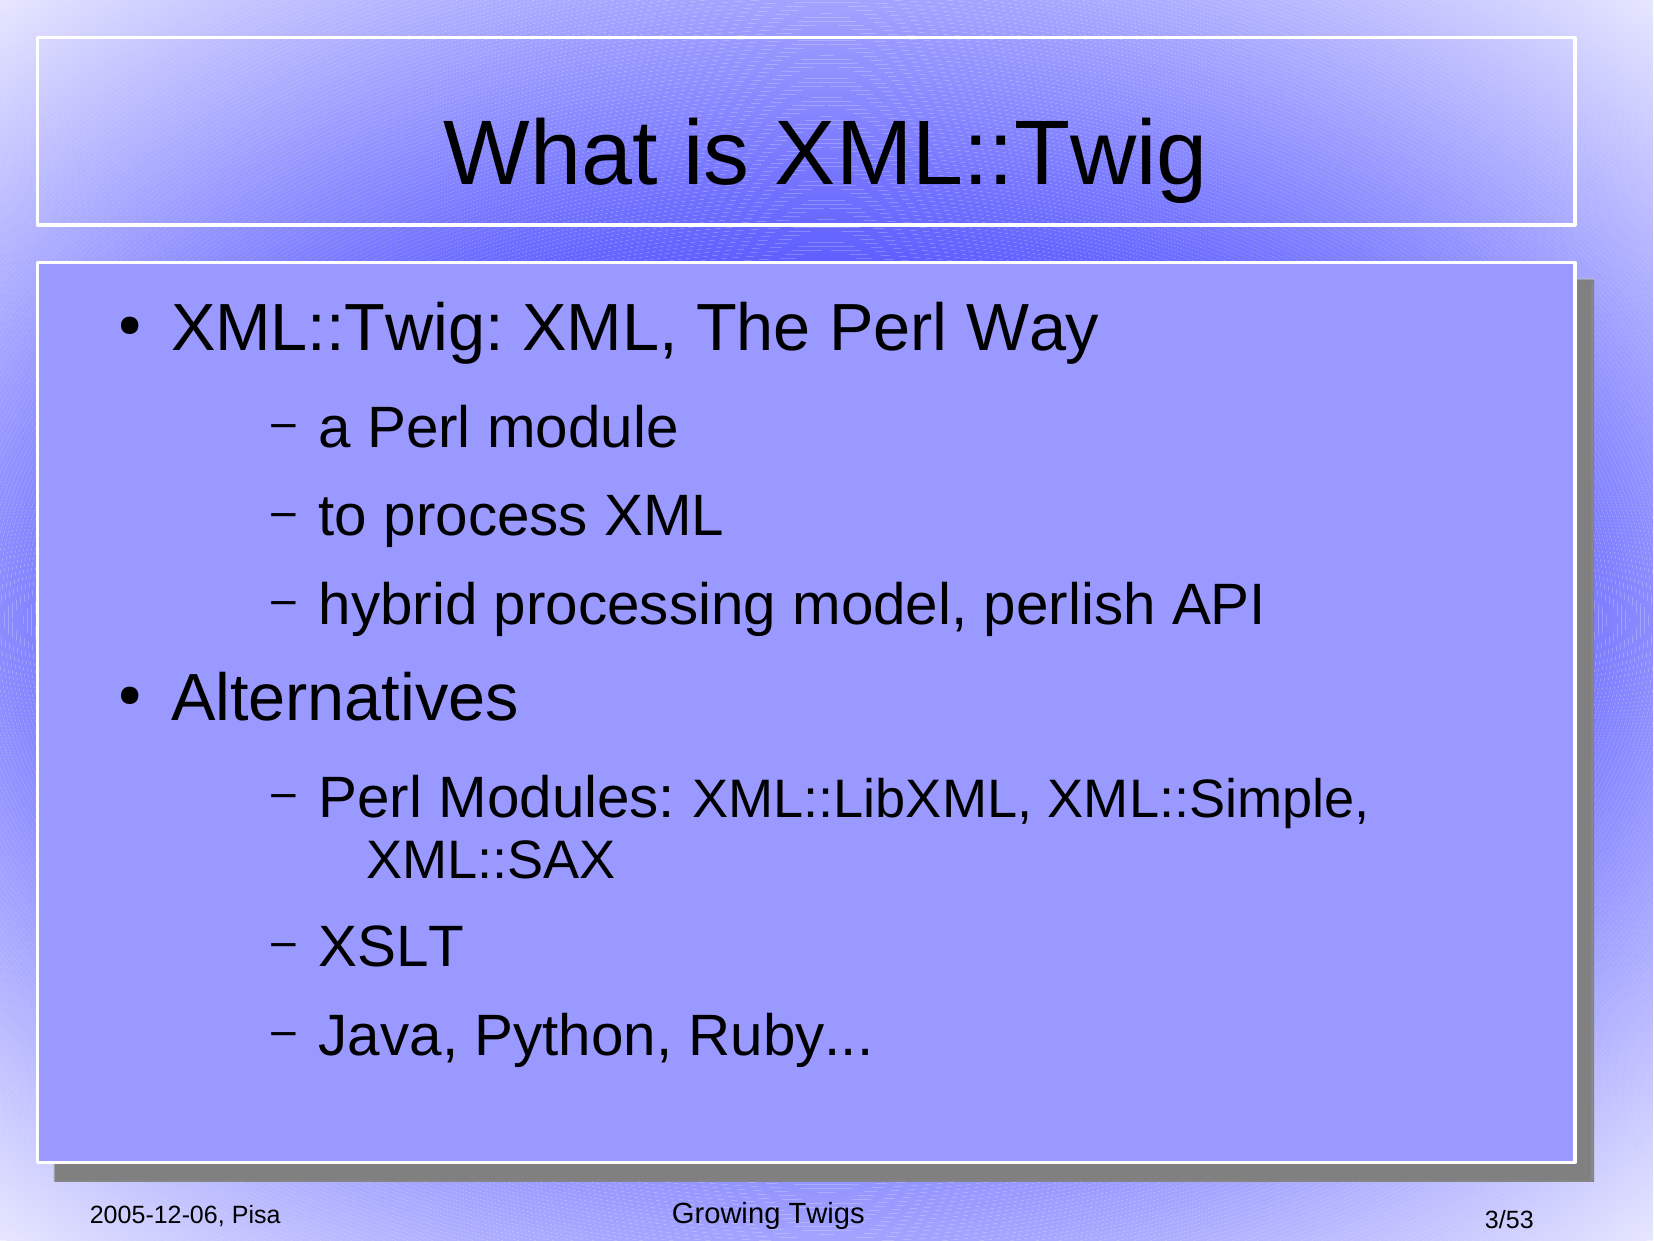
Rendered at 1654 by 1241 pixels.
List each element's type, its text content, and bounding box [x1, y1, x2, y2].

list XML::Twig: XML, The Perl Way a Perl module to process XML hybrid processing model, perlish API Alternatives Perl Modules: XML::LibXML, XML::Simple, XML::SAX XSLT Java, Python, Ruby... [82, 290, 1571, 1109]
title What is XML::Twig [82, 49, 1571, 257]
